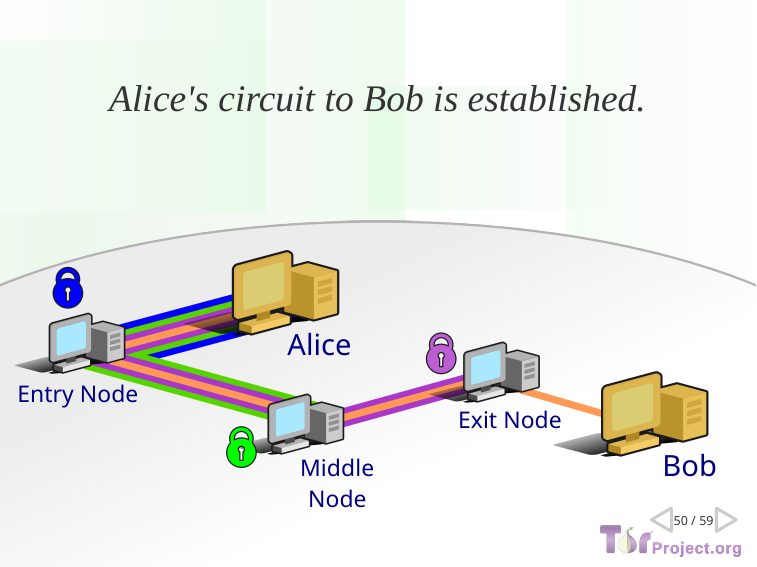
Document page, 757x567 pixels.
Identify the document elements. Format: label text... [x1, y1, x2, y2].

text_box Middle Node [253, 444, 422, 490]
text_box [716, 508, 737, 532]
text_box [651, 508, 672, 532]
text_box Alice [263, 317, 376, 370]
text_box Alice's circuit to Bob is established. [0, 70, 756, 127]
text_box Exit Node [426, 396, 595, 442]
text_box <number> / 59 [618, 504, 756, 555]
text_box Entry Node [0, 371, 162, 416]
text_box Bob [633, 438, 747, 492]
picture [0, 0, 757, 567]
